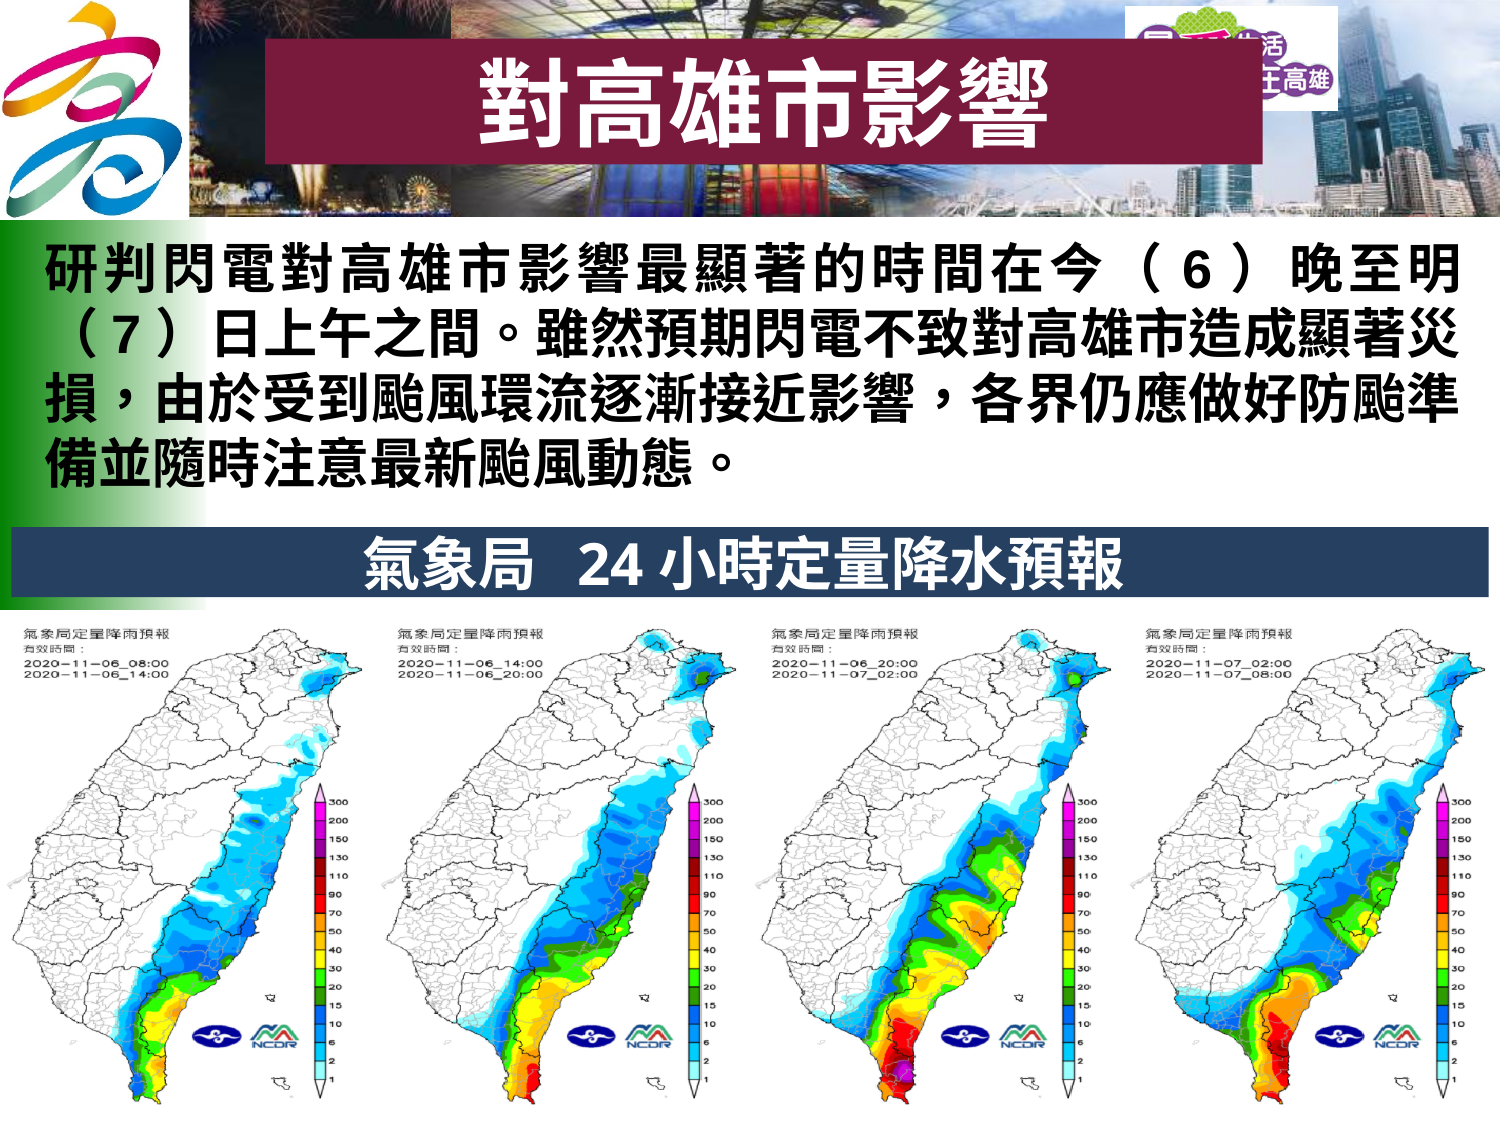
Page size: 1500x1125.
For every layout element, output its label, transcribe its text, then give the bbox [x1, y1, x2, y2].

picture [0, 0, 1500, 220]
text_box 研判閃電對高雄市影響最顯著的時間在今（6）晚至明（7）日上午之間。雖然預期閃電不致對高雄市造成顯著災損，由於受到颱風環流逐漸接近影響，各界仍應做好防颱準備並隨時注意最新颱風動態。 [38, 229, 1468, 501]
text_box 氣象局 24小時定量降水預報 [11, 527, 1489, 598]
picture [0, 610, 1500, 1125]
text_box 對高雄市影響 [265, 38, 1263, 165]
